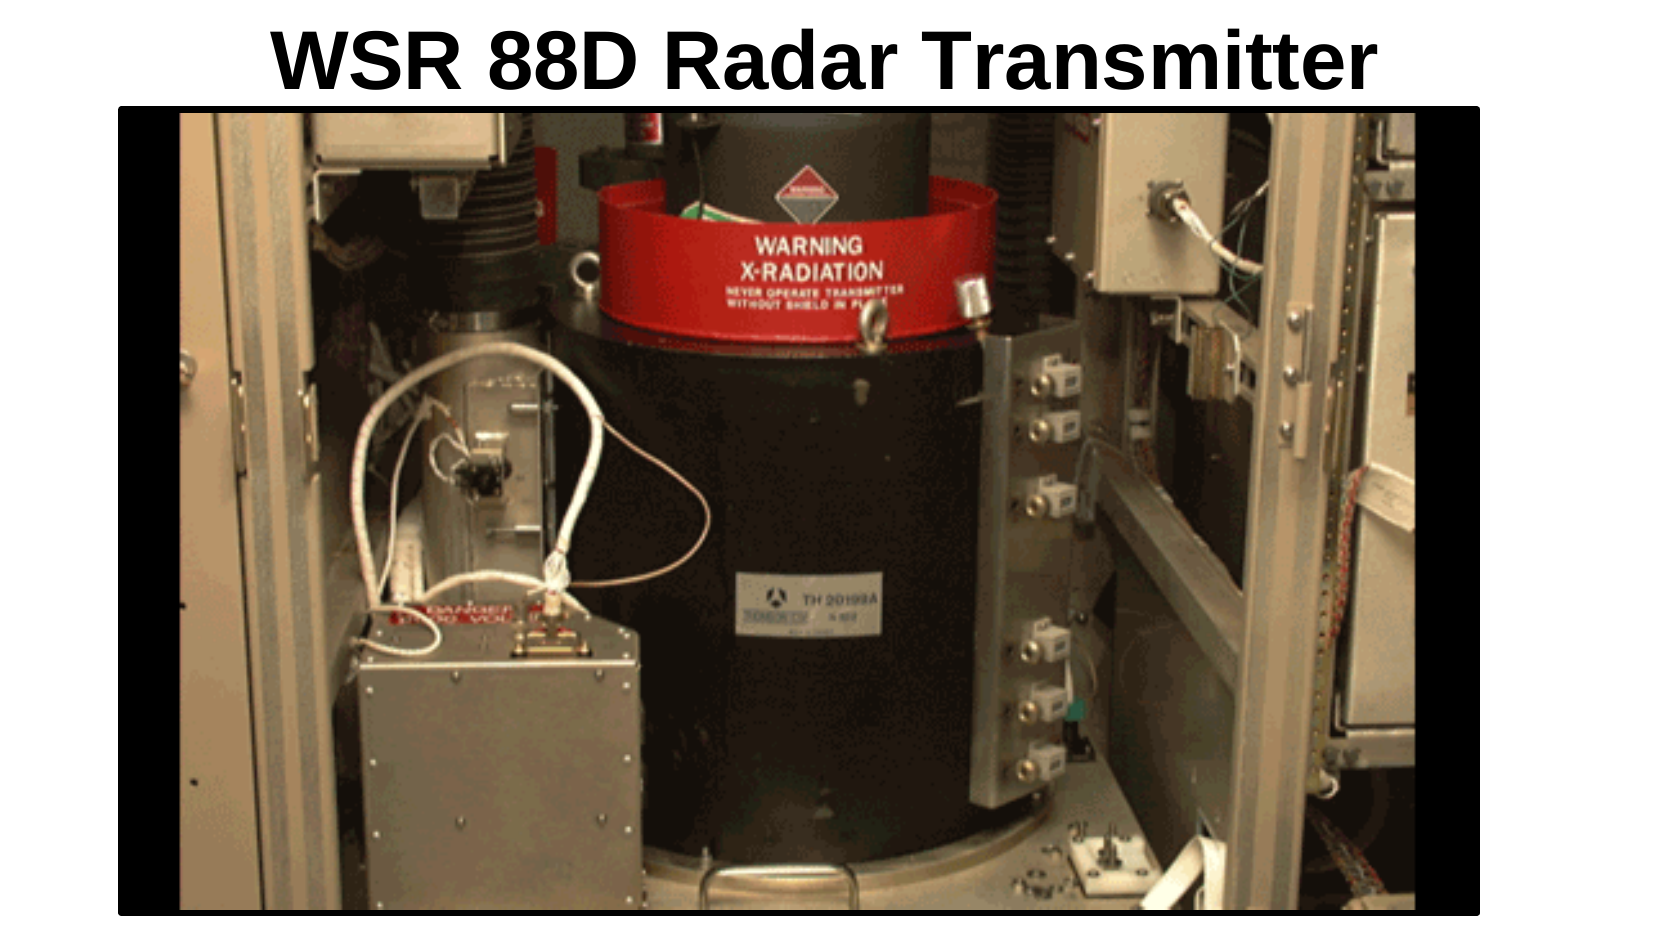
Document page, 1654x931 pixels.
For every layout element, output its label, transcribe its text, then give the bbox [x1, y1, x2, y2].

title WSR 88D Radar Transmitter [0, 5, 1654, 107]
picture [124, 112, 1475, 910]
